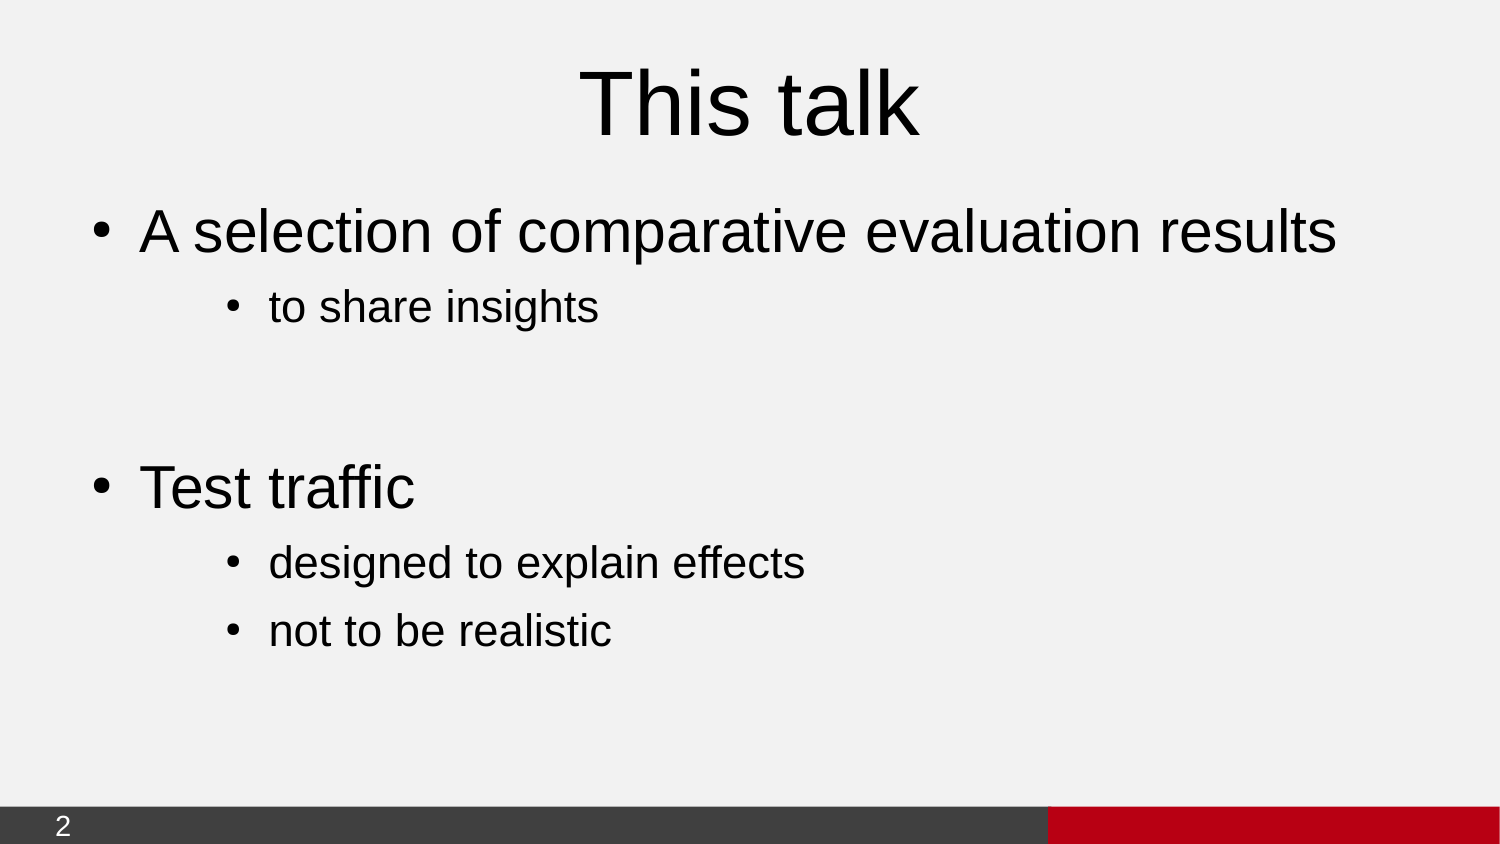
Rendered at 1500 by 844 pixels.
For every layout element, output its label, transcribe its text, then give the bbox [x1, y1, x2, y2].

title This talk [75, 33, 1425, 175]
list A selection of comparative evaluation results to share insights Test traffic designed to explain effects not to be realistic [75, 197, 1425, 665]
